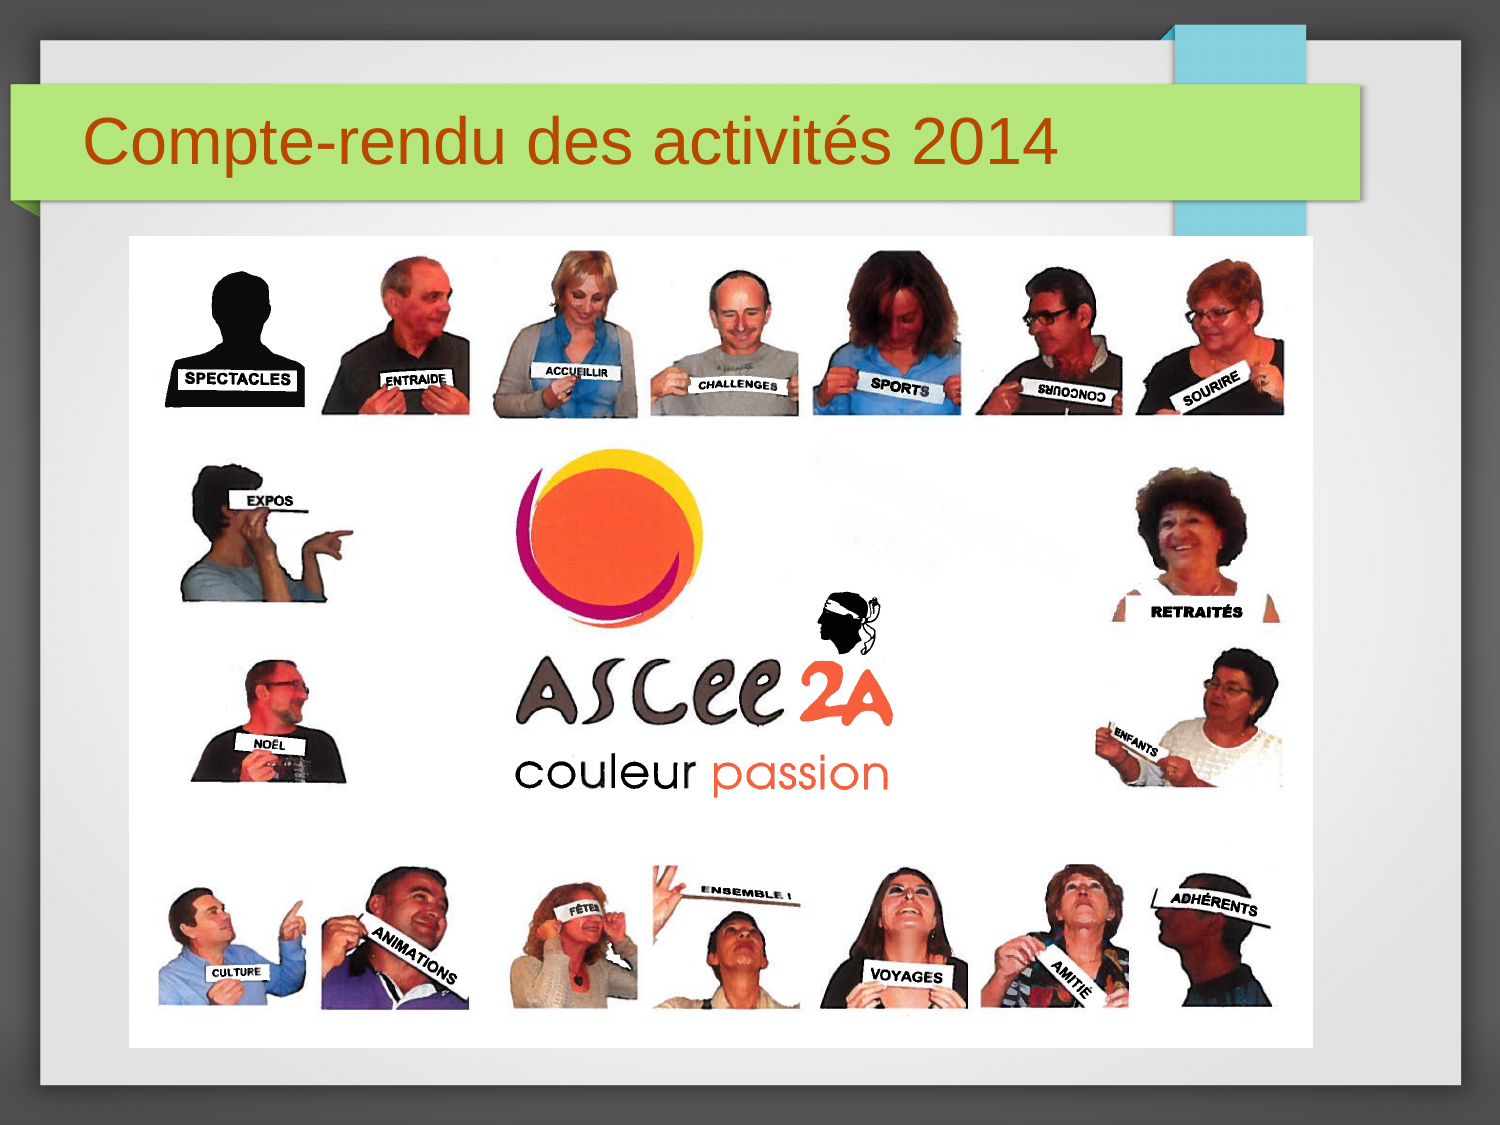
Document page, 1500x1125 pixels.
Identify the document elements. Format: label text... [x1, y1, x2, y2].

text_box Compte-rendu des activités 2014 [67, 106, 1075, 182]
picture [0, 0, 1500, 1125]
